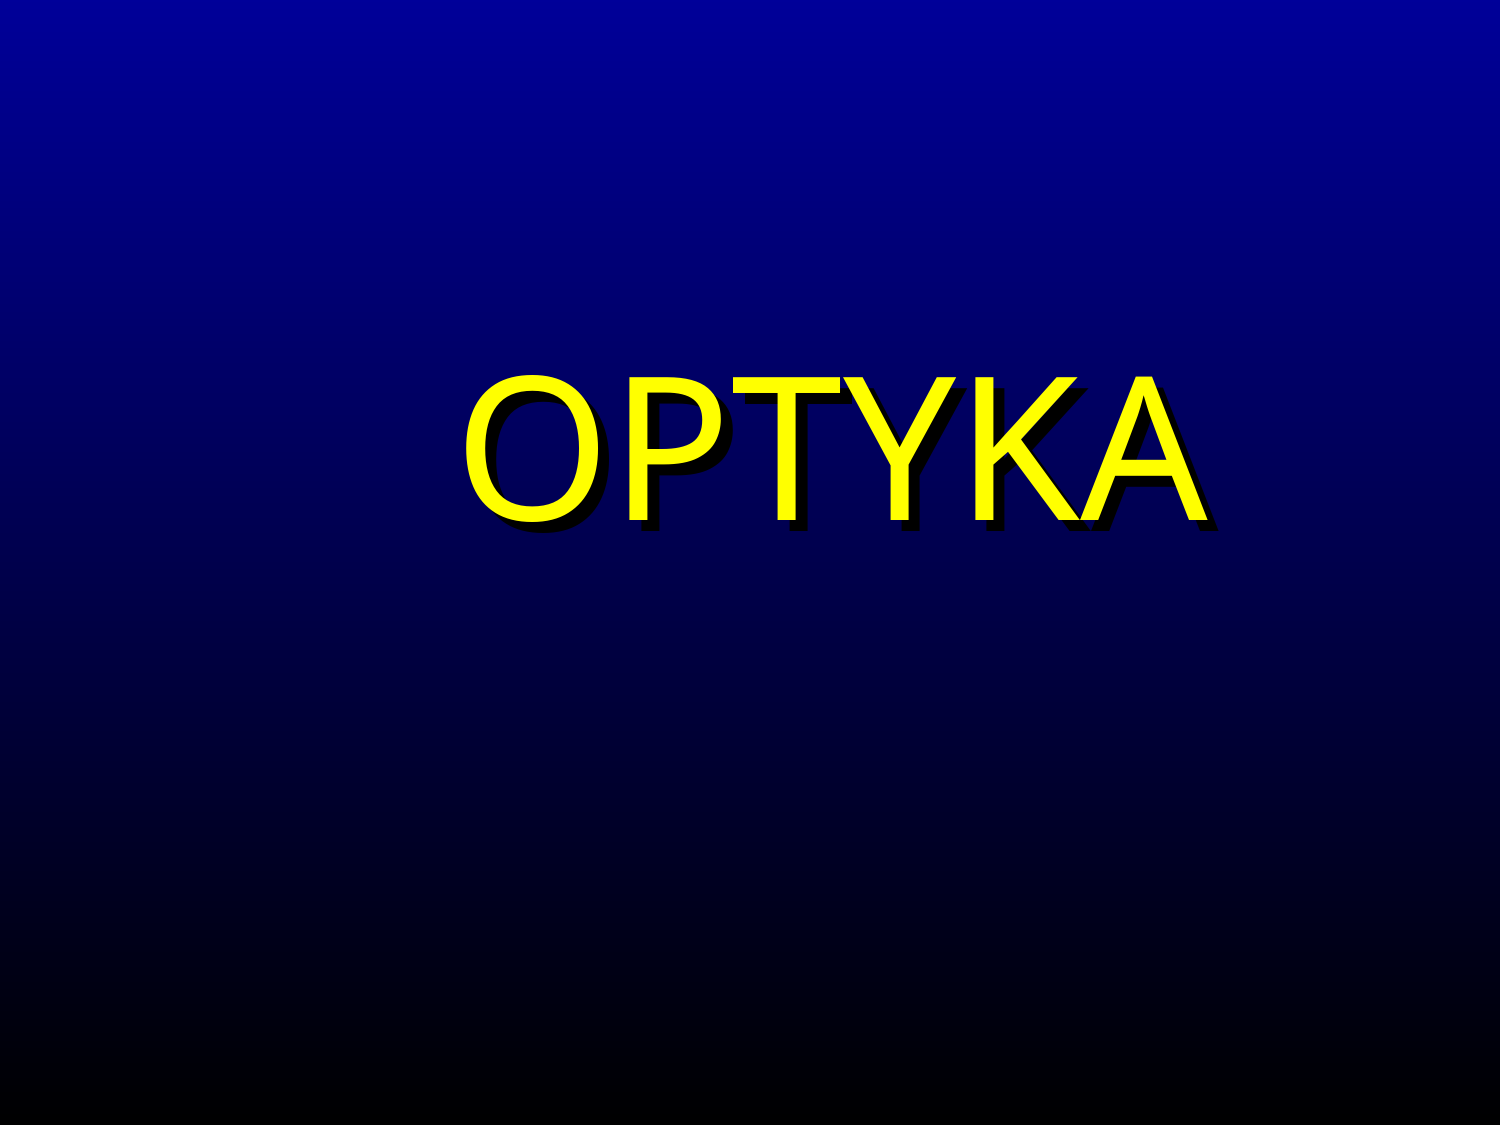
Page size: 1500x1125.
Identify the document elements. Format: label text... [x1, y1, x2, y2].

text_box OPTYKA [337, 312, 1326, 568]
